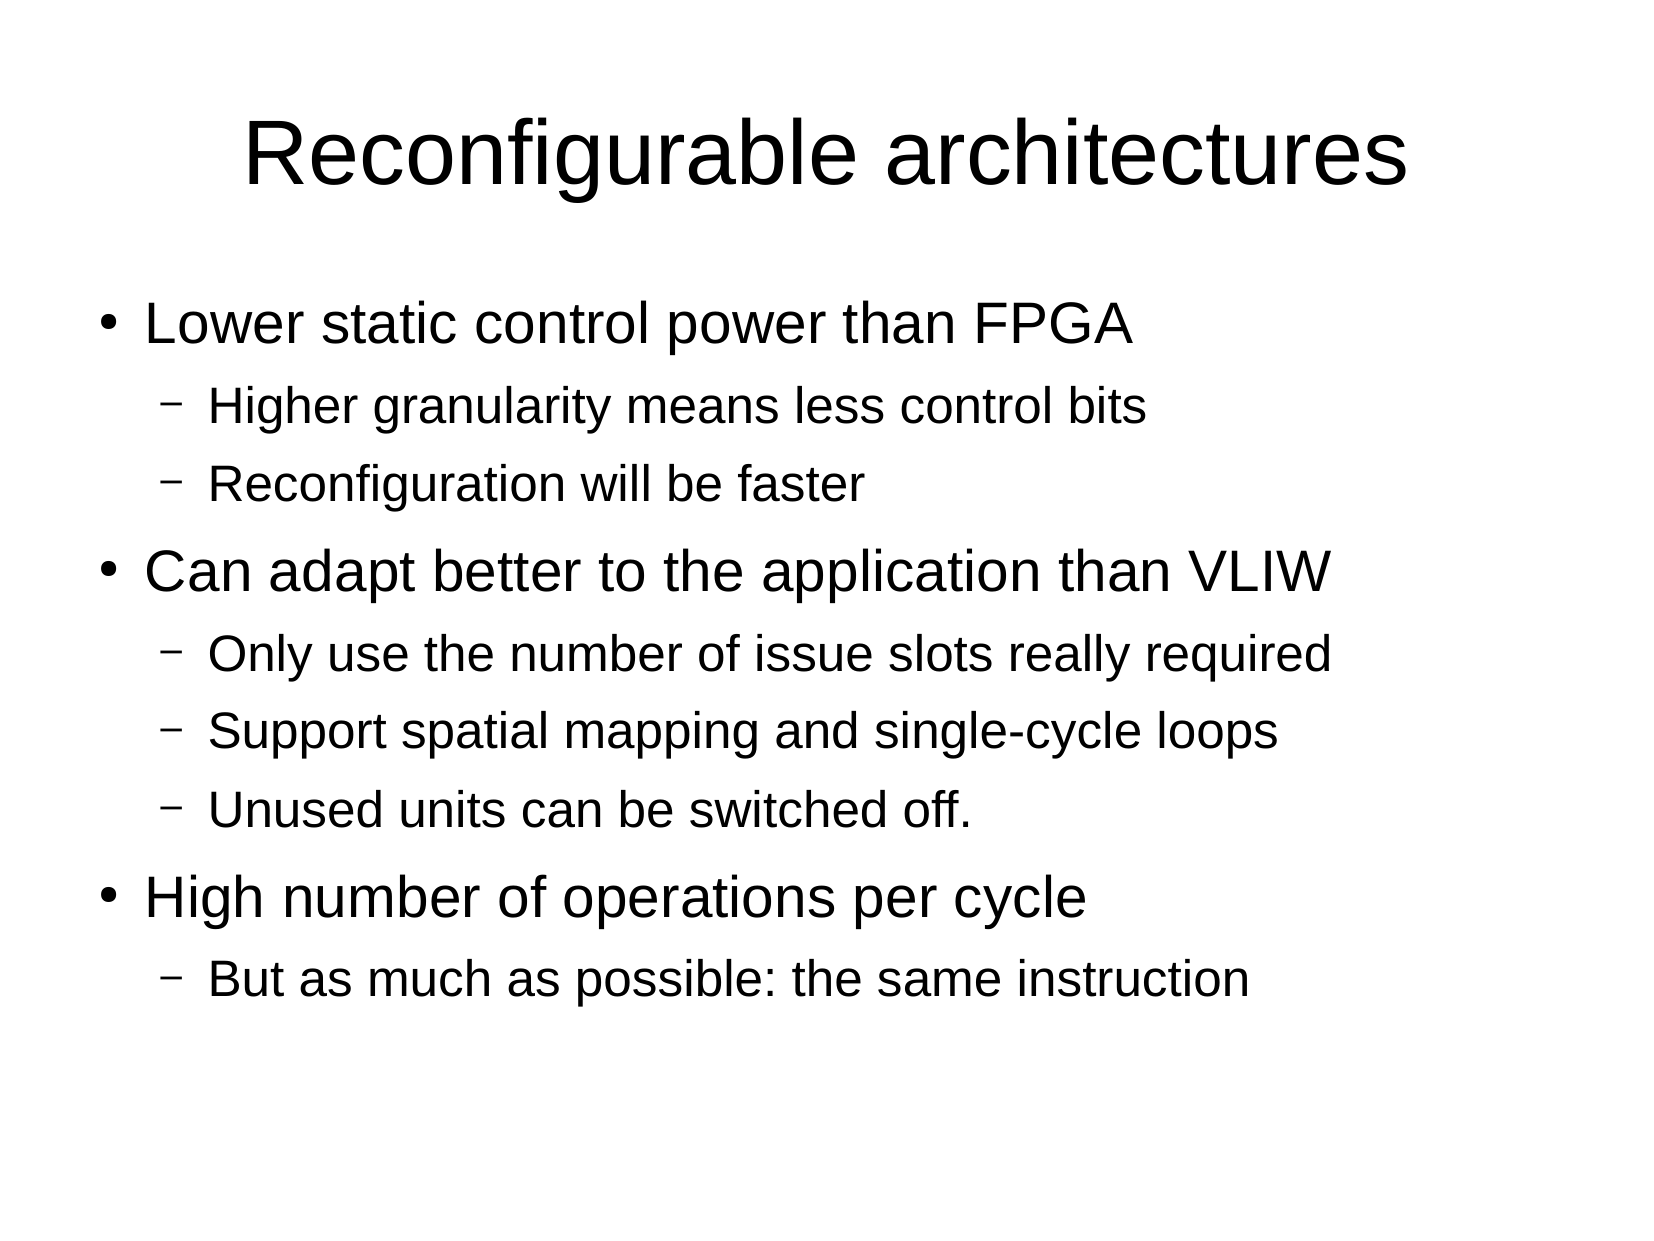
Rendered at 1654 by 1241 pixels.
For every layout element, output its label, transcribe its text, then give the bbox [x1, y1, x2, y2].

title Reconfigurable architectures [82, 49, 1571, 257]
list Lower static control power than FPGA Higher granularity means less control bits Reconfiguration will be faster Can adapt better to the application than VLIW Only use the number of issue slots really required Support spatial mapping and single-cycle loops Unused units can be switched off. High number of operations per cycle But as much as possible: the same instruction [82, 290, 1538, 1010]
